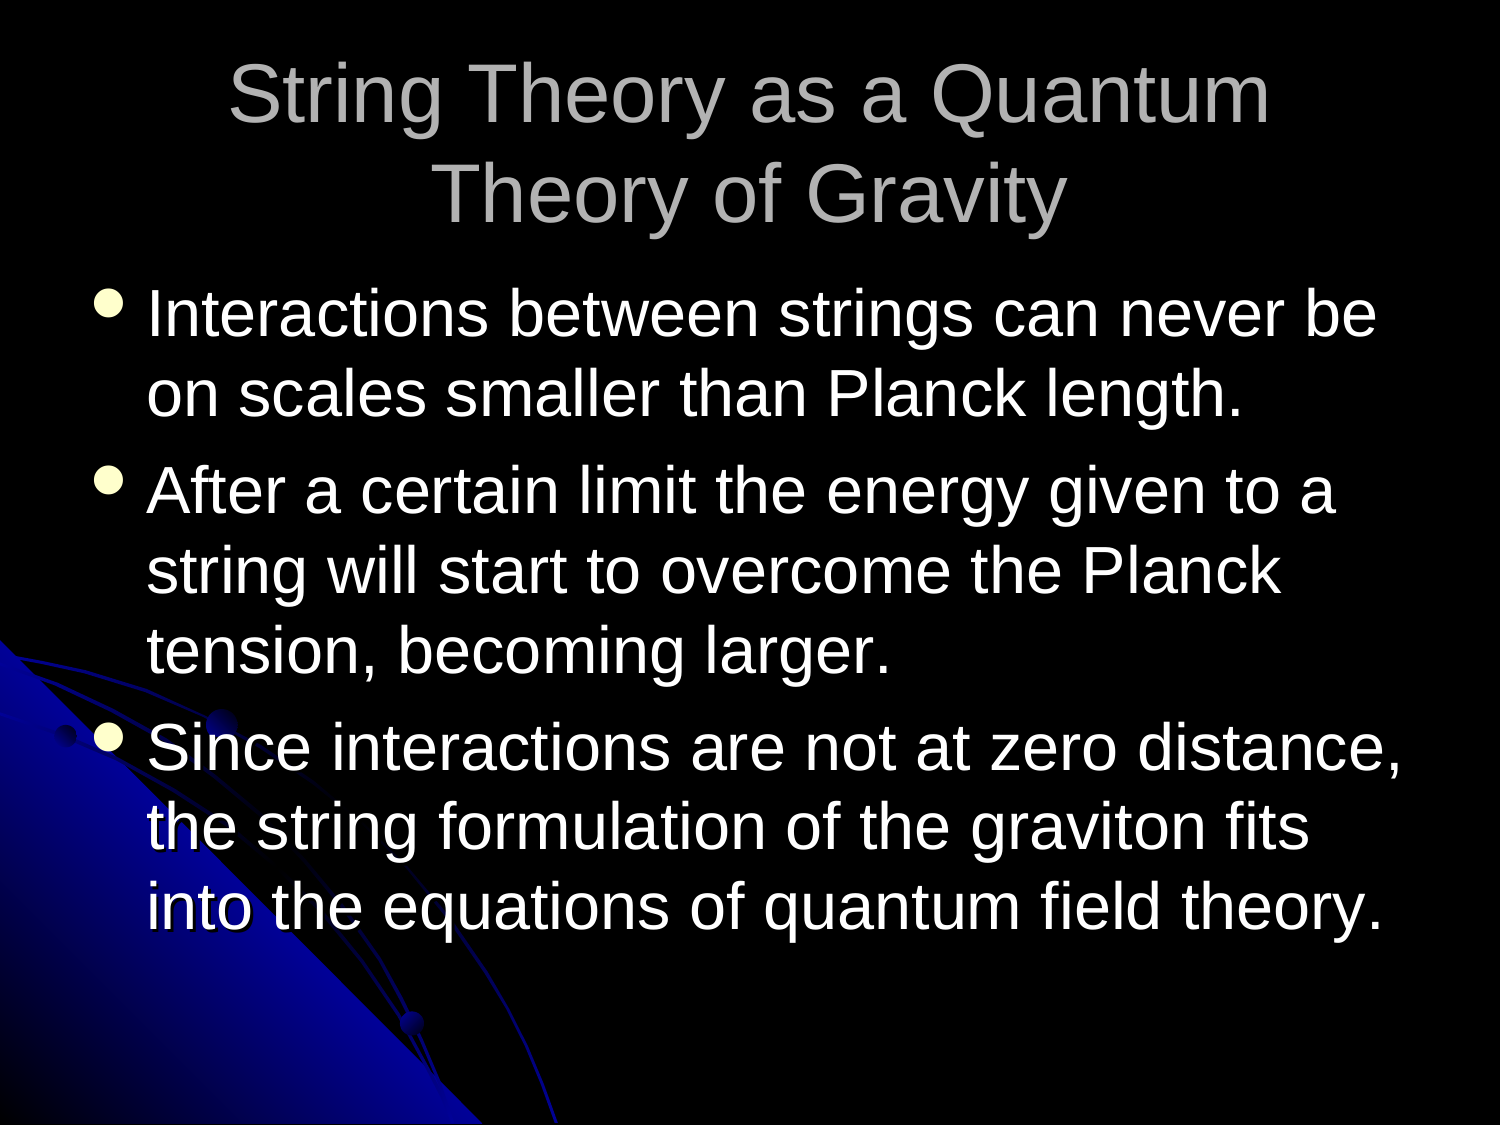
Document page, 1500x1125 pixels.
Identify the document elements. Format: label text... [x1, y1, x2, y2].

list Interactions between strings can never be on scales smaller than Planck length. After a certain limit the energy given to a string will start to overcome the Planck tension, becoming larger. Since interactions are not at zero distance, the string formulation of the graviton fits into the equations of quantum field theory. [75, 262, 1426, 1006]
title String Theory as a Quantum Theory of Gravity [75, 31, 1426, 247]
